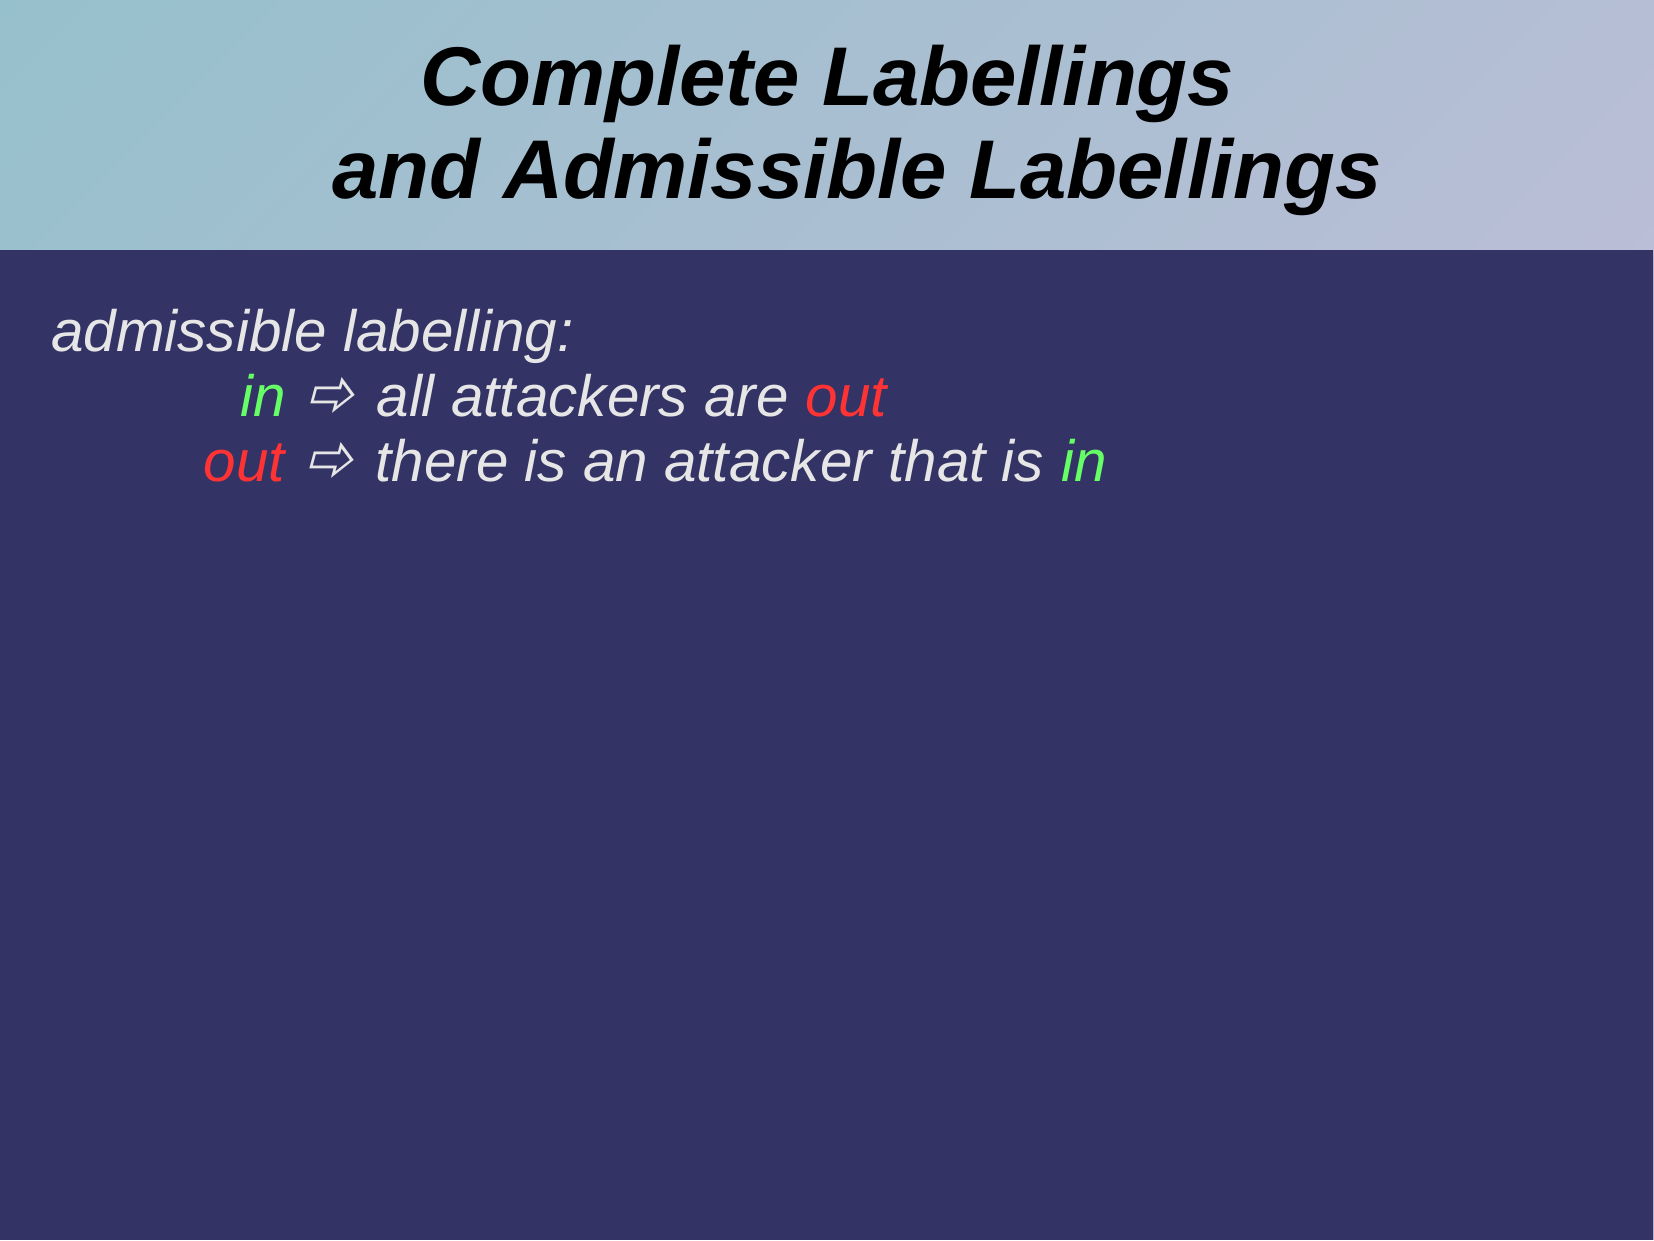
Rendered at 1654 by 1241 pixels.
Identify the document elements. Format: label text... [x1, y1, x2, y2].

list admissible labelling: in  all attackers are out out  there is an attacker that is in [39, 298, 1654, 1213]
title Complete Labellings and Admissible Labellings [121, 19, 1534, 227]
